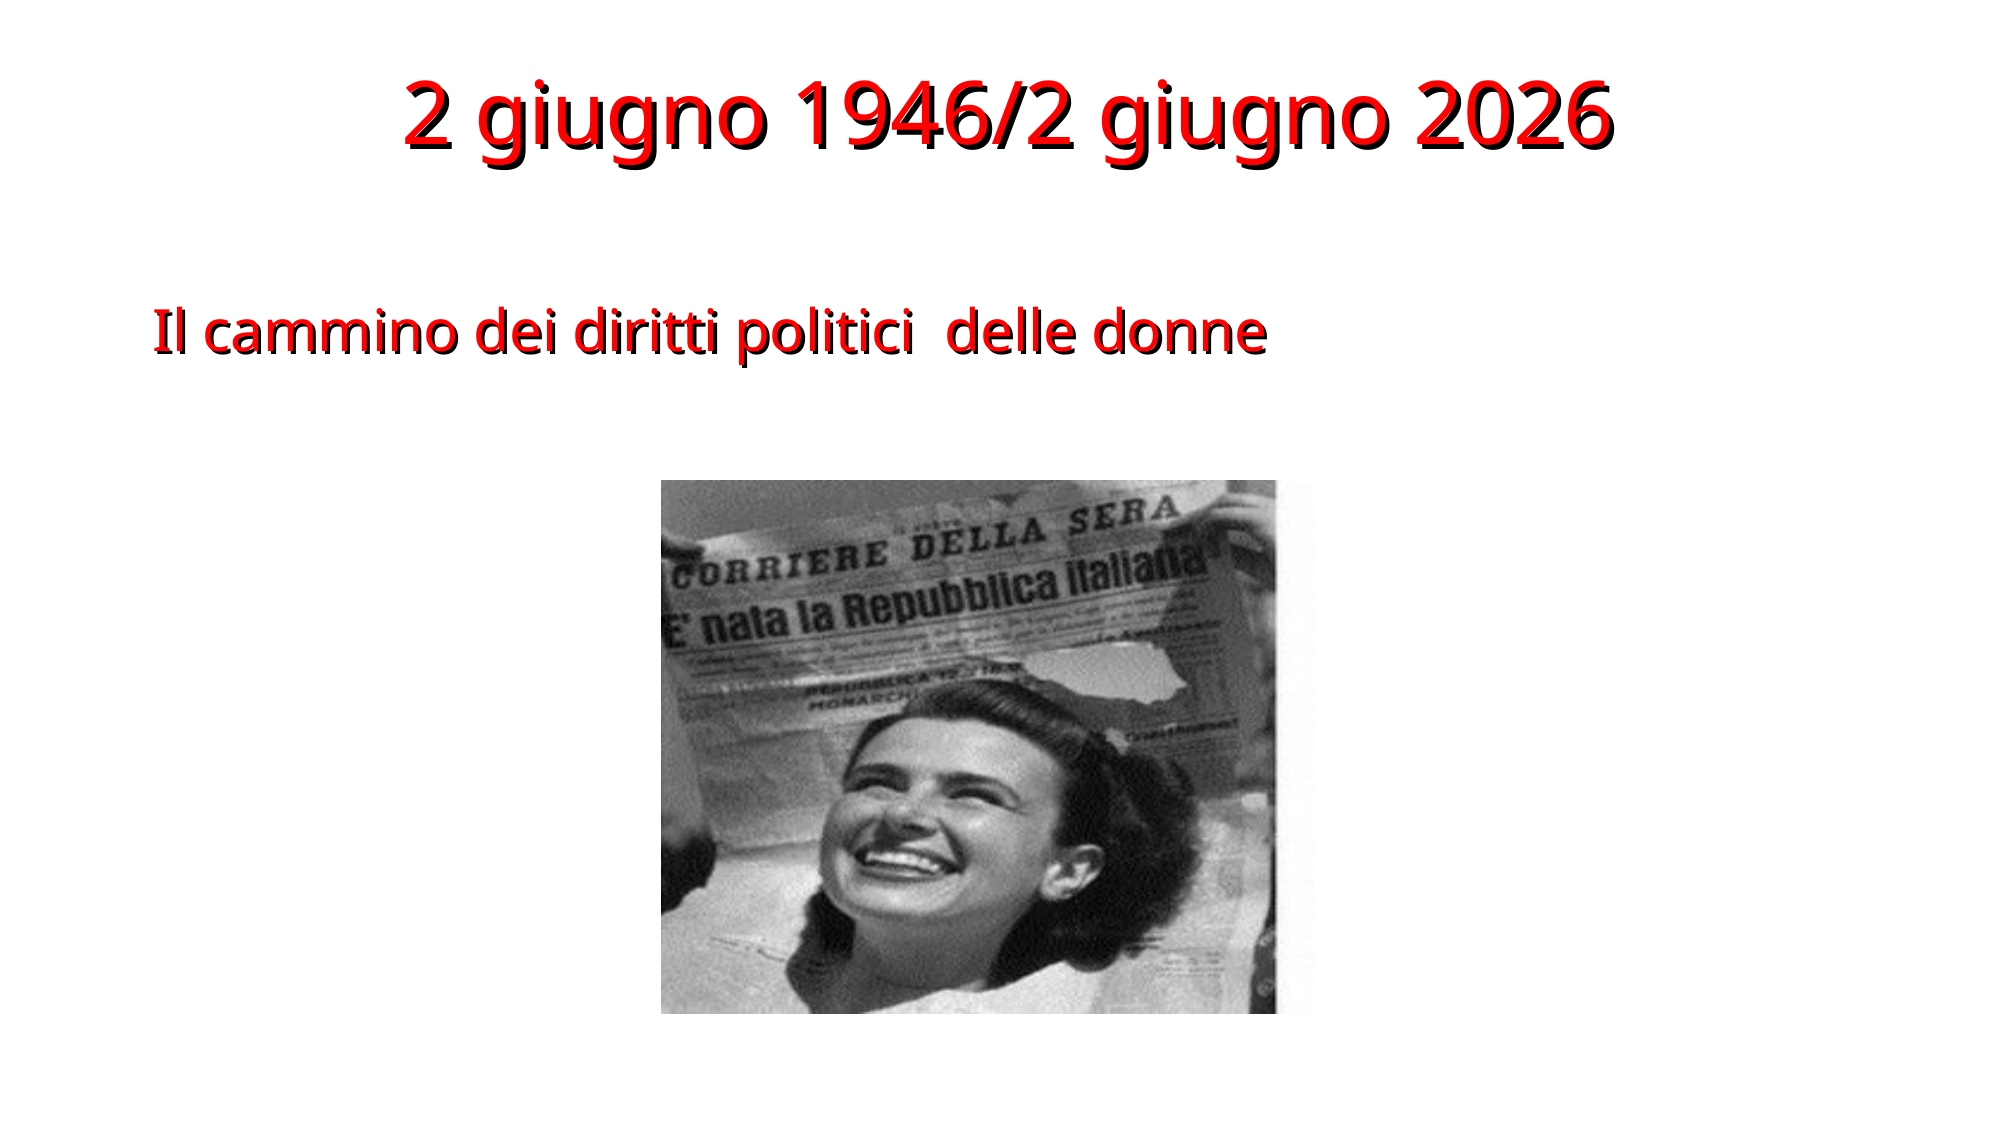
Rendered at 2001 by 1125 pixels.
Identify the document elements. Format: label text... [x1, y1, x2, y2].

title 2 giugno 1946/2 giugno 2026 [137, 59, 1863, 278]
list Il cammino dei diritti politici delle donne [137, 299, 1863, 1014]
picture [661, 480, 1314, 1014]
